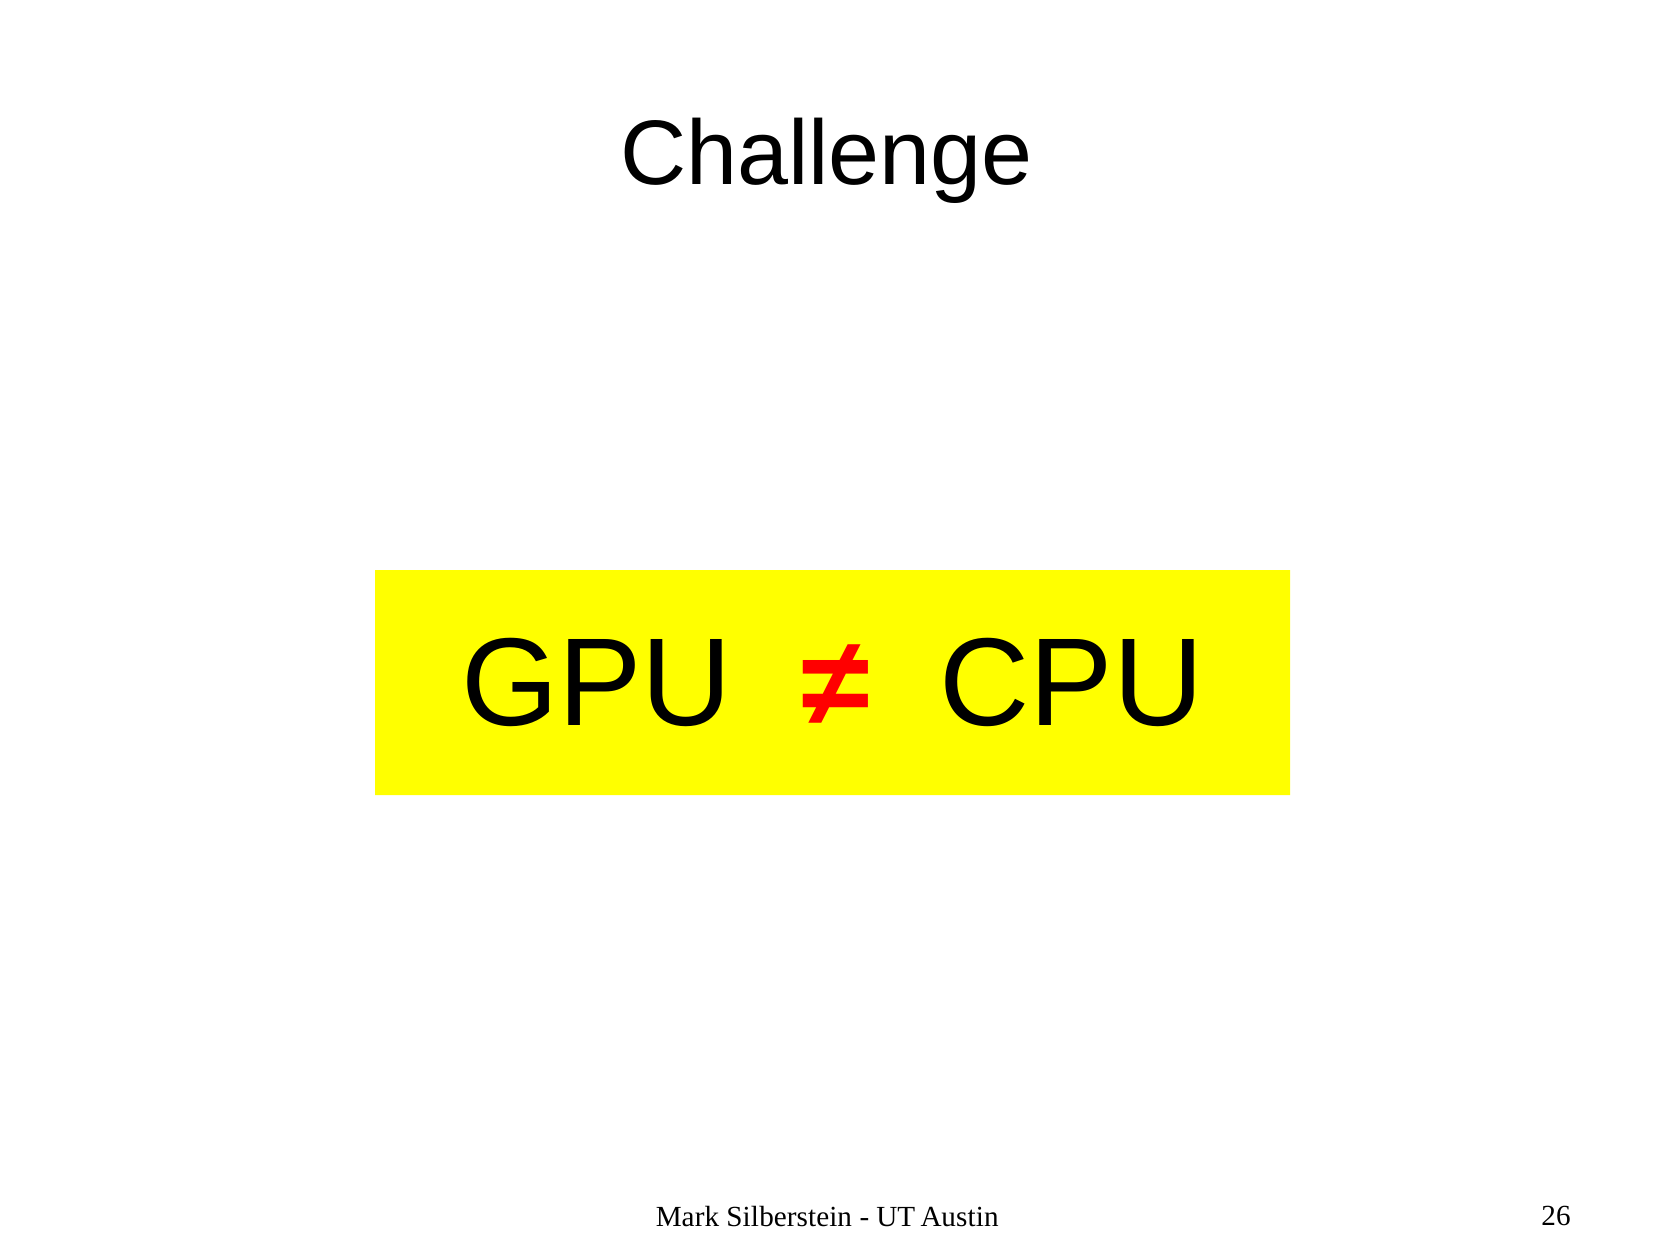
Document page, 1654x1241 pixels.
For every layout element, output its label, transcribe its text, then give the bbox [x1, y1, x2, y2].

title Challenge [82, 49, 1571, 257]
text_box GPU ≠ CPU [375, 570, 1291, 796]
